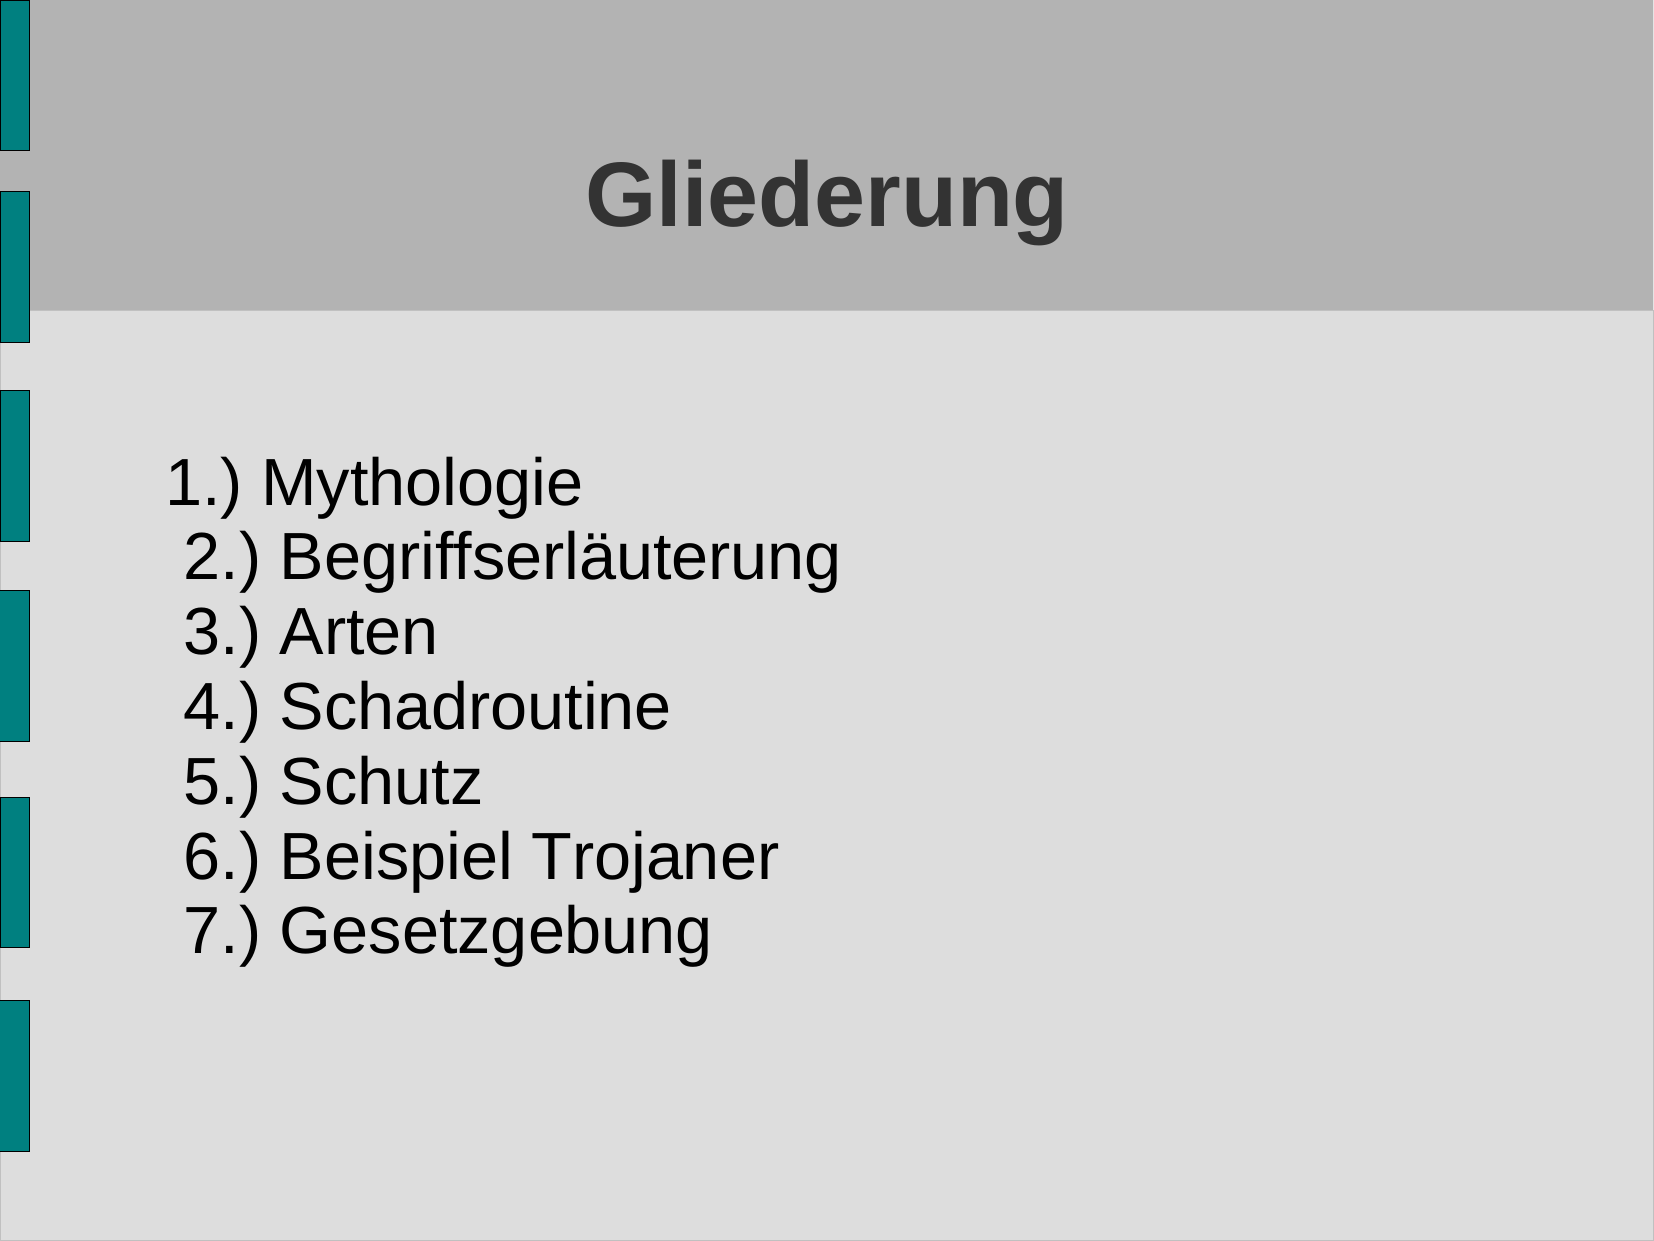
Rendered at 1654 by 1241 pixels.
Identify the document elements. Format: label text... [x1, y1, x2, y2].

list 1.) Mythologie 2.) Begriffserläuterung 3.) Arten 4.) Schadroutine 5.) Schutz 6.) Beispiel Trojaner 7.) Gesetzgebung [165, 295, 1654, 1114]
title Gliederung [121, 91, 1534, 299]
